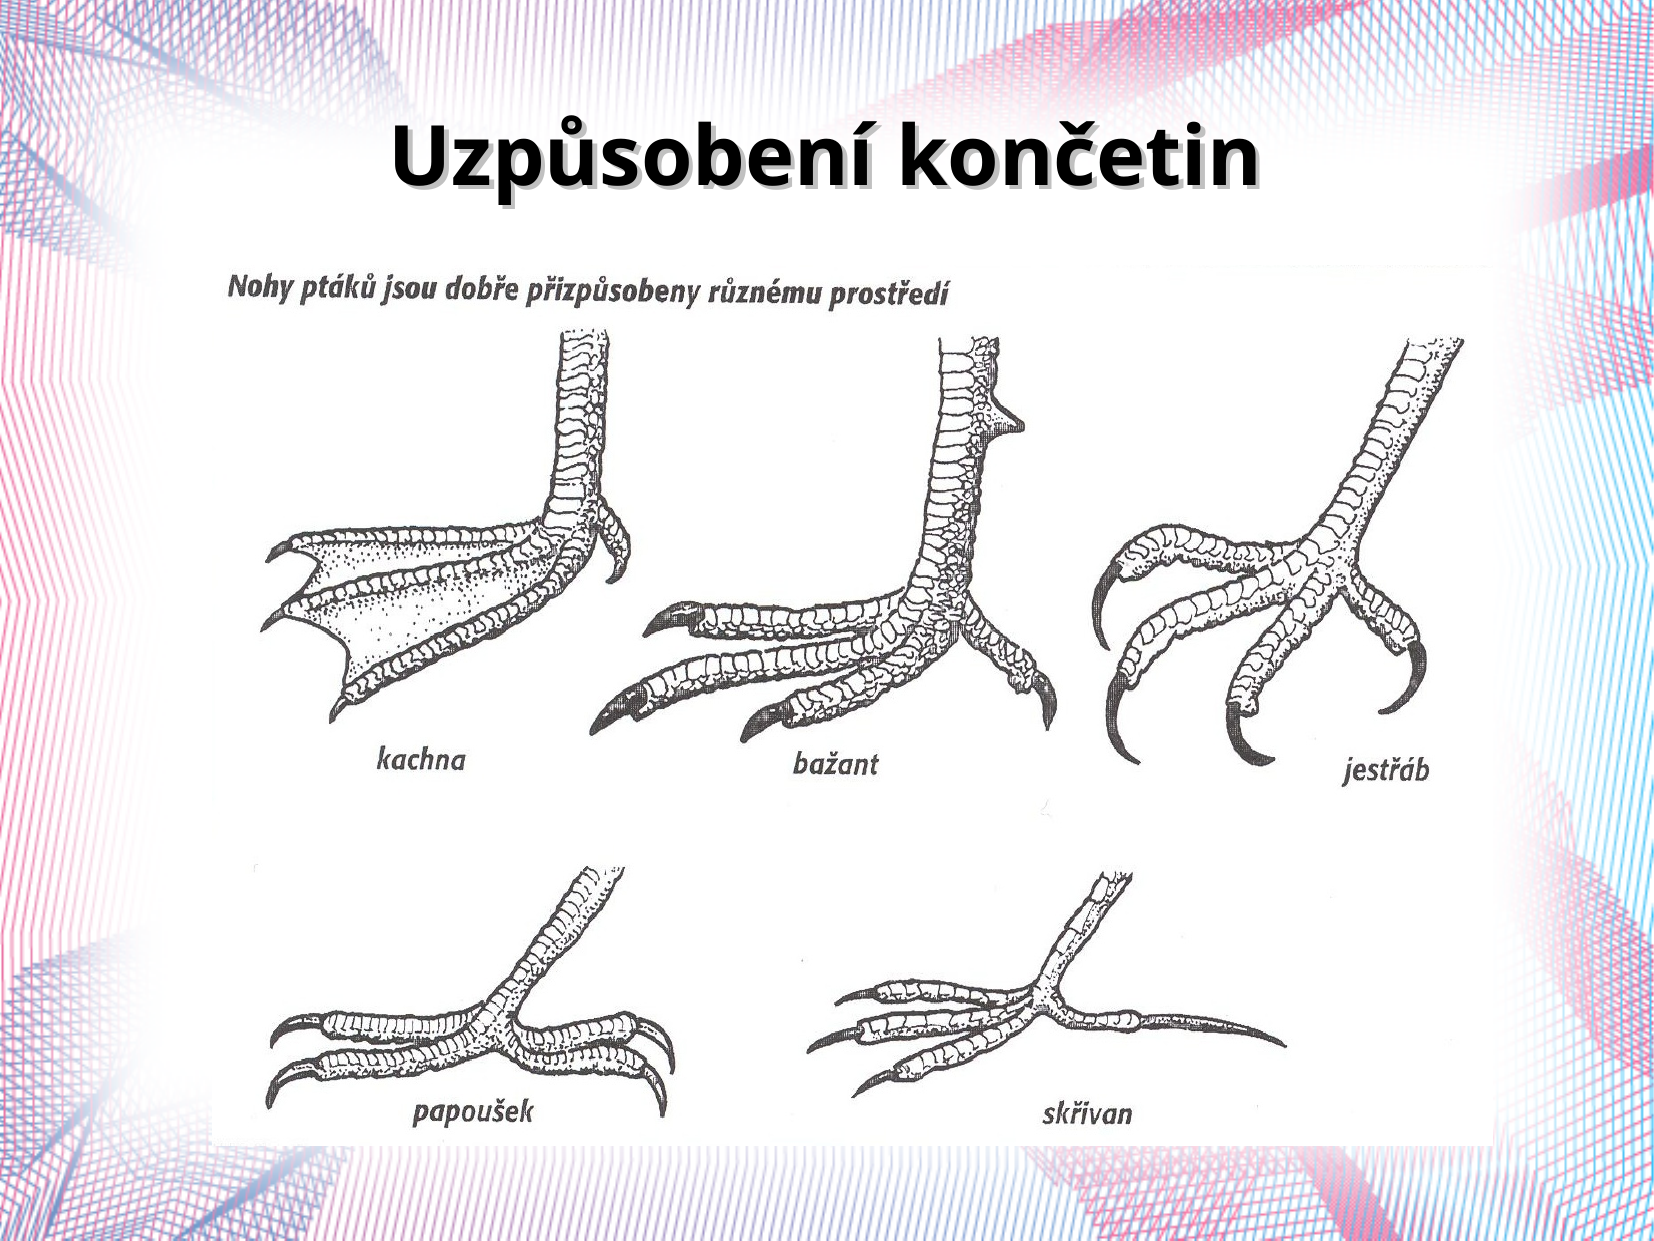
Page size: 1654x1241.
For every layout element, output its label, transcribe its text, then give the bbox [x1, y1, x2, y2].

picture [212, 265, 1493, 1146]
text_box Uzpůsobení končetin [11, 88, 1640, 220]
